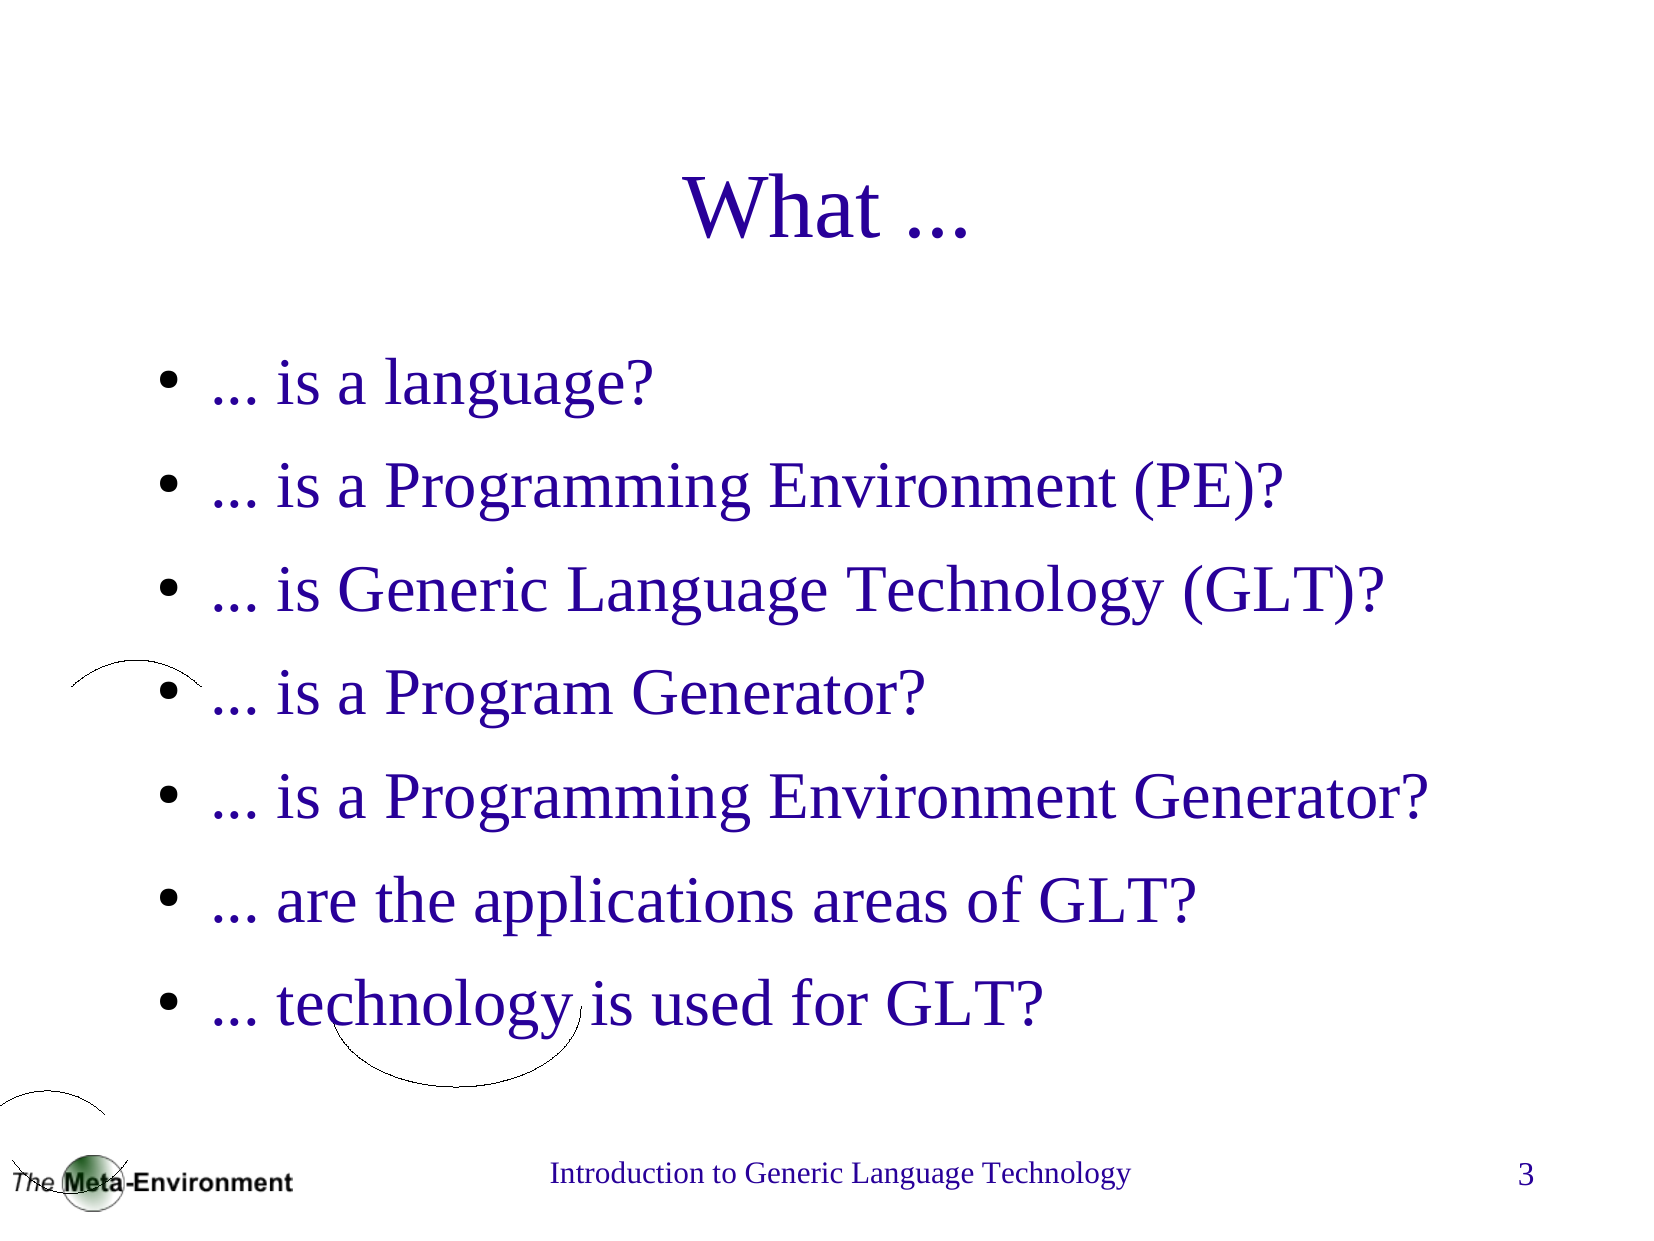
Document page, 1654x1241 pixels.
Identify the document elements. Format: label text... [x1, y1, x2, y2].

list ... is a language? ... is a Programming Environment (PE)? ... is Generic Language Technology (GLT)? ... is a Program Generator? ... is a Programming Environment Generator? ... are the applications areas of GLT? ... technology is used for GLT? [121, 344, 1534, 1127]
picture [13, 1155, 293, 1212]
title What ... [121, 102, 1534, 311]
